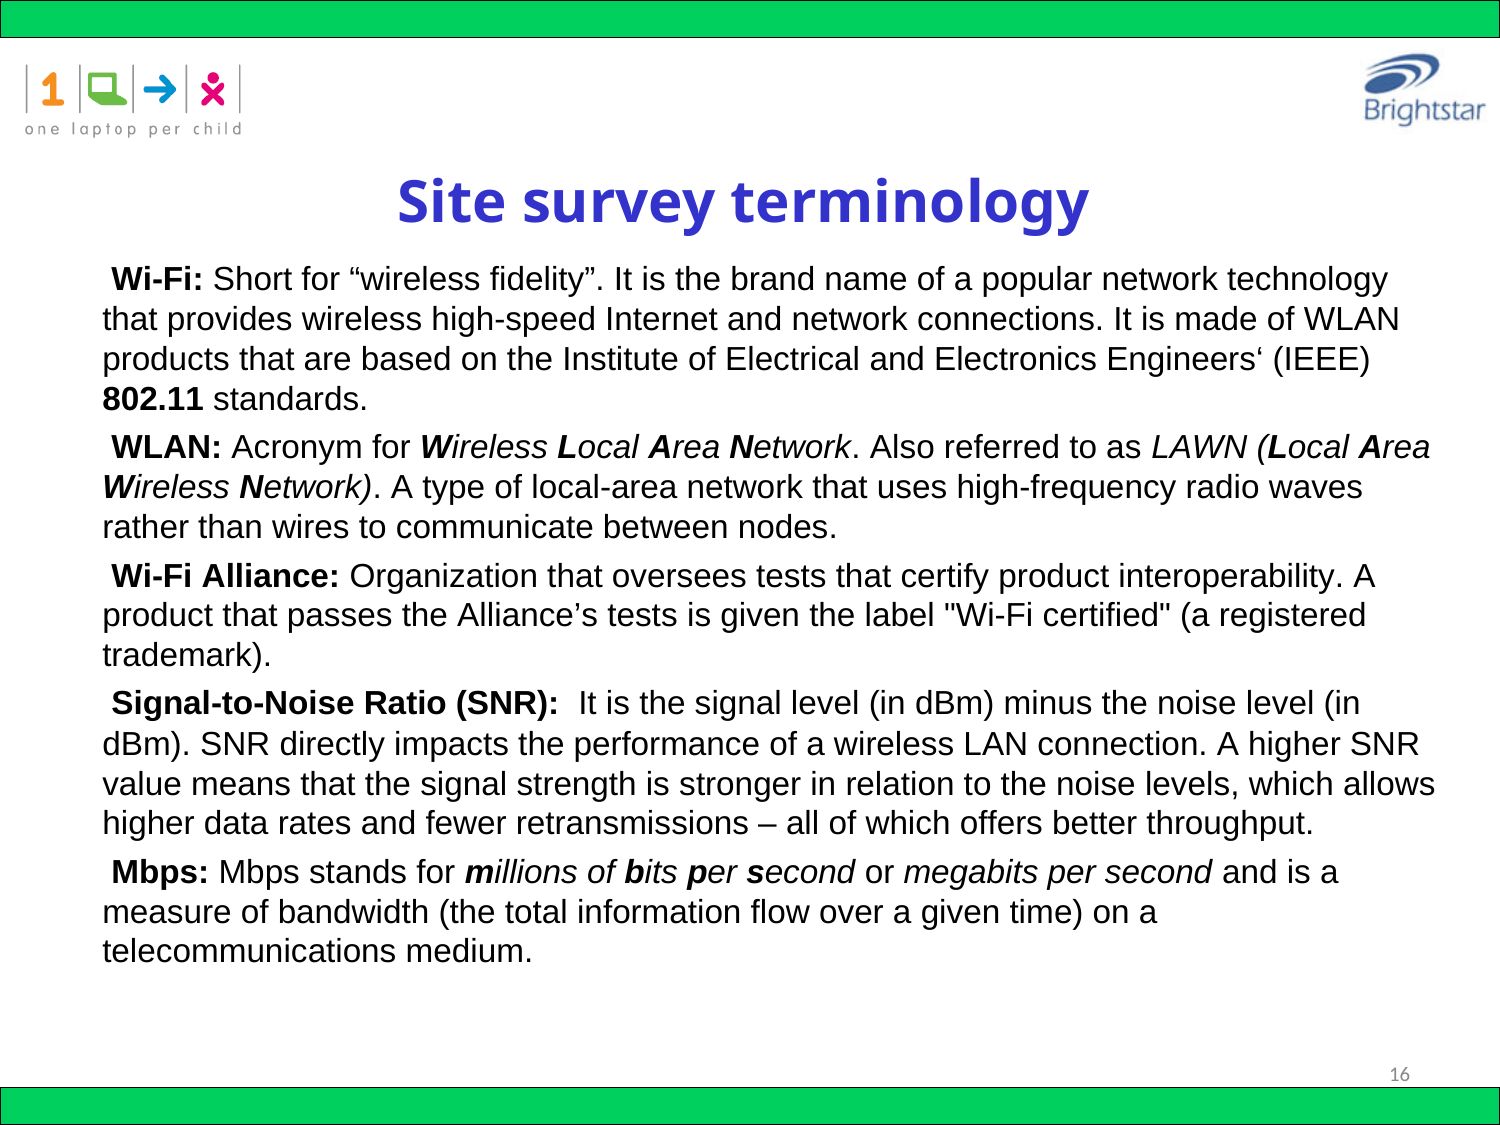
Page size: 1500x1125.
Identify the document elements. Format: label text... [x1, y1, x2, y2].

picture [1360, 49, 1500, 138]
title Site survey terminology [124, 137, 1363, 263]
picture [12, 49, 250, 143]
text_box <number> [1074, 1042, 1426, 1103]
text_box Wi-Fi: Short for “wireless fidelity”. It is the brand name of a popular network technology that provides wireless high-speed Internet and network connections. It is made of WLAN products that are based on the Institute of Electrical and Electronics Engineers‘ (IEEE) 802.11 standards. WLAN: Acronym for Wireless Local Area Network. Also referred to as LAWN (Local Area Wireless Network). A type of local-area network that uses high-frequency radio waves rather than wires to communicate between nodes. Wi-Fi Alliance: Organization that oversees tests that certify product interoperability. A product that passes the Alliance’s tests is given the label "Wi-Fi certified" (a registered trademark). Signal-to-Noise Ratio (SNR): It is the signal level (in dBm) minus the noise level (in dBm). SNR directly impacts the performance of a wireless LAN connection. A higher SNR value means that the signal strength is stronger in relation to the noise levels, which allows higher data rates and fewer retransmissions – all of which offers better throughput. Mbps: Mbps stands for millions of bits per second or megabits per second and is a measure of bandwidth (the total information flow over a given time) on a telecommunications medium. [87, 249, 1463, 976]
